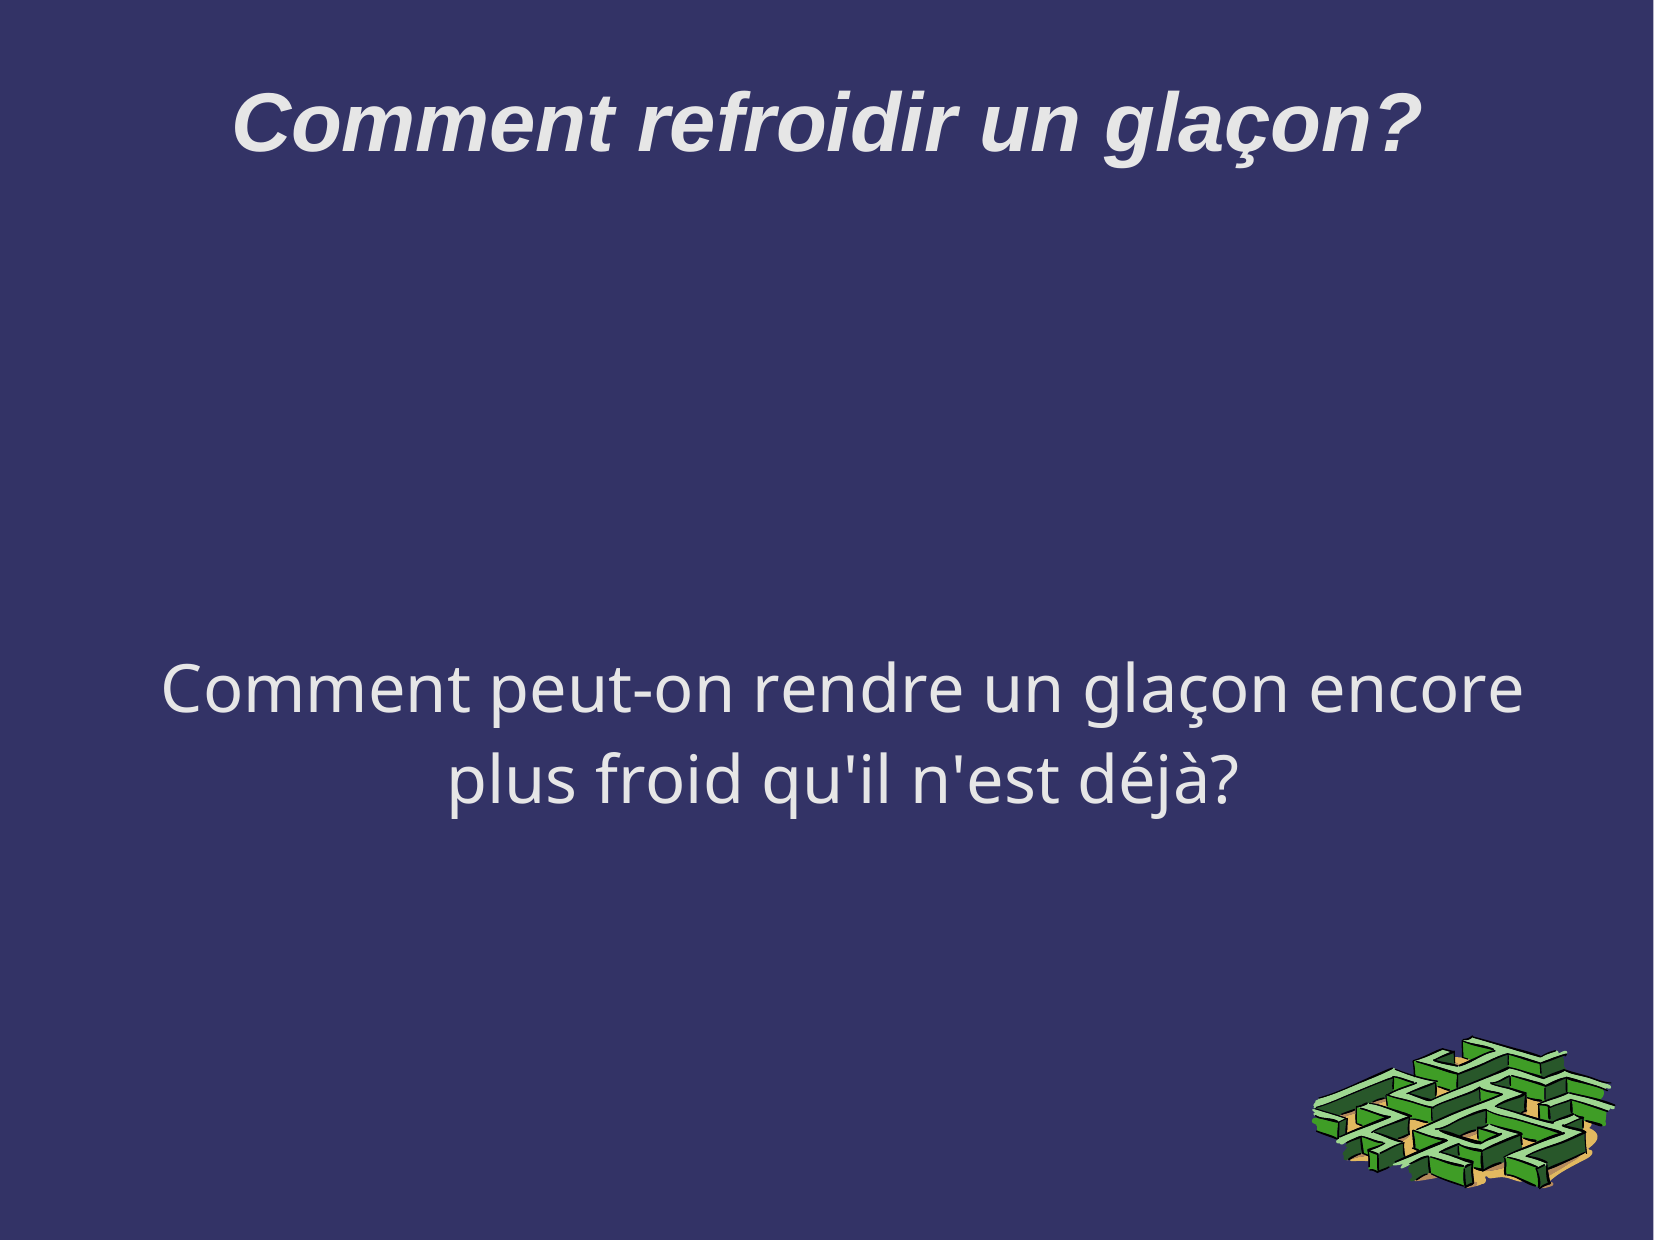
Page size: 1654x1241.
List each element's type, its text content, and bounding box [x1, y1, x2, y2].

title Comment refroidir un glaçon? [121, 26, 1534, 219]
subtitle Comment peut-on rendre un glaçon encore plus froid qu'il n'est déjà? [118, 324, 1570, 1139]
